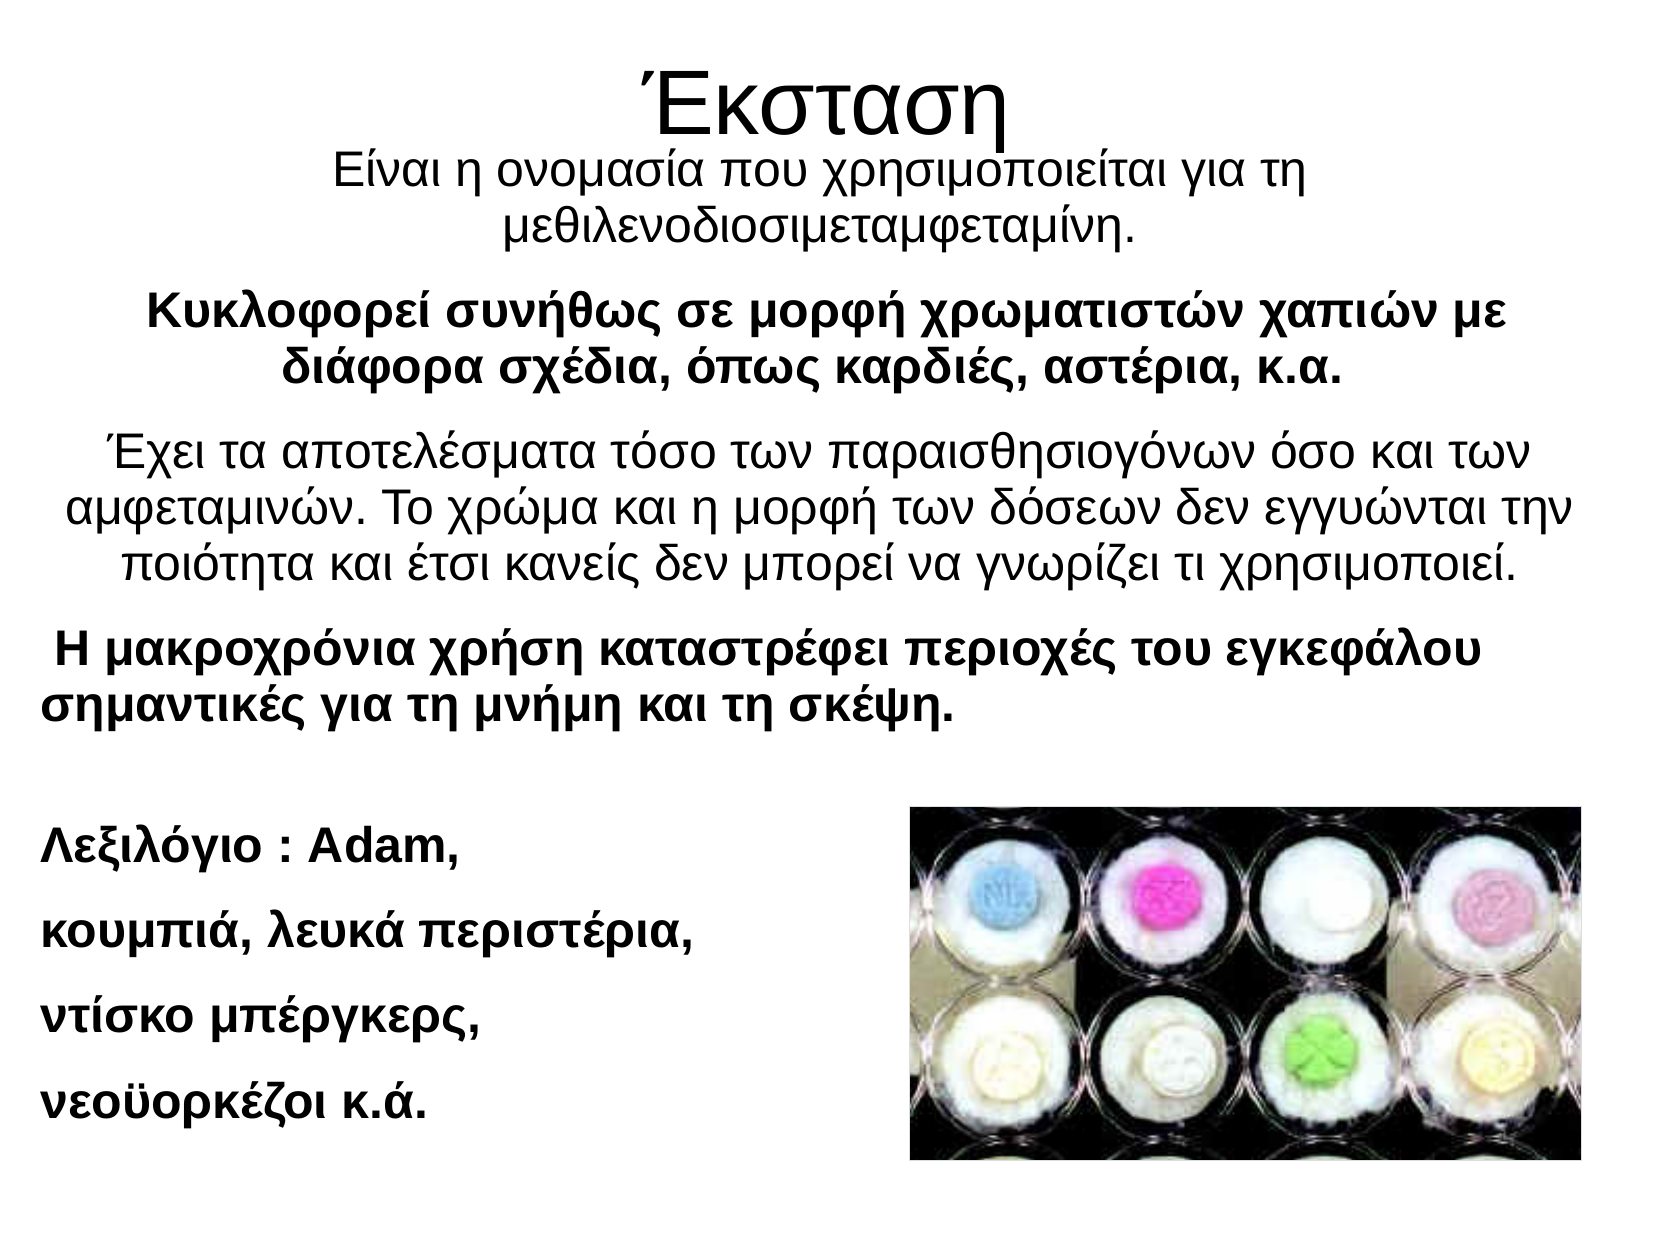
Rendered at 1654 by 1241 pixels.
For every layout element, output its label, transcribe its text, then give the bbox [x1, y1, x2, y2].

title Έκσταση [82, 49, 1571, 141]
list Είναι η ονομασία που χρησιμοποιείται για τη μεθιλενοδιοσιμεταμφεταμίνη. Κυκλοφορεί συνήθως σε μορφή χρωματιστών χαπιών με διάφορα σχέδια, όπως καρδιές, αστέρια, κ.α. Έχει τα αποτελέσματα τόσο των παραισθησιογόνων όσο και των αμφεταμινών. Το χρώμα και η μορφή των δόσεων δεν εγγυώνται την ποιότητα και έτσι κανείς δεν μπορεί να γνωρίζει τι χρησιμοποιεί. Η μακροχρόνια χρήση καταστρέφει περιοχές του εγκεφάλου σημαντικές για τη μνήμη και τη σκέψη. Λεξιλόγιο : Adam, κουμπιά, λευκά περιστέρια, ντίσκο μπέργκερς, νεοϋορκέζοι κ.ά. [40, 141, 1600, 1213]
text_box [909, 806, 1582, 1161]
